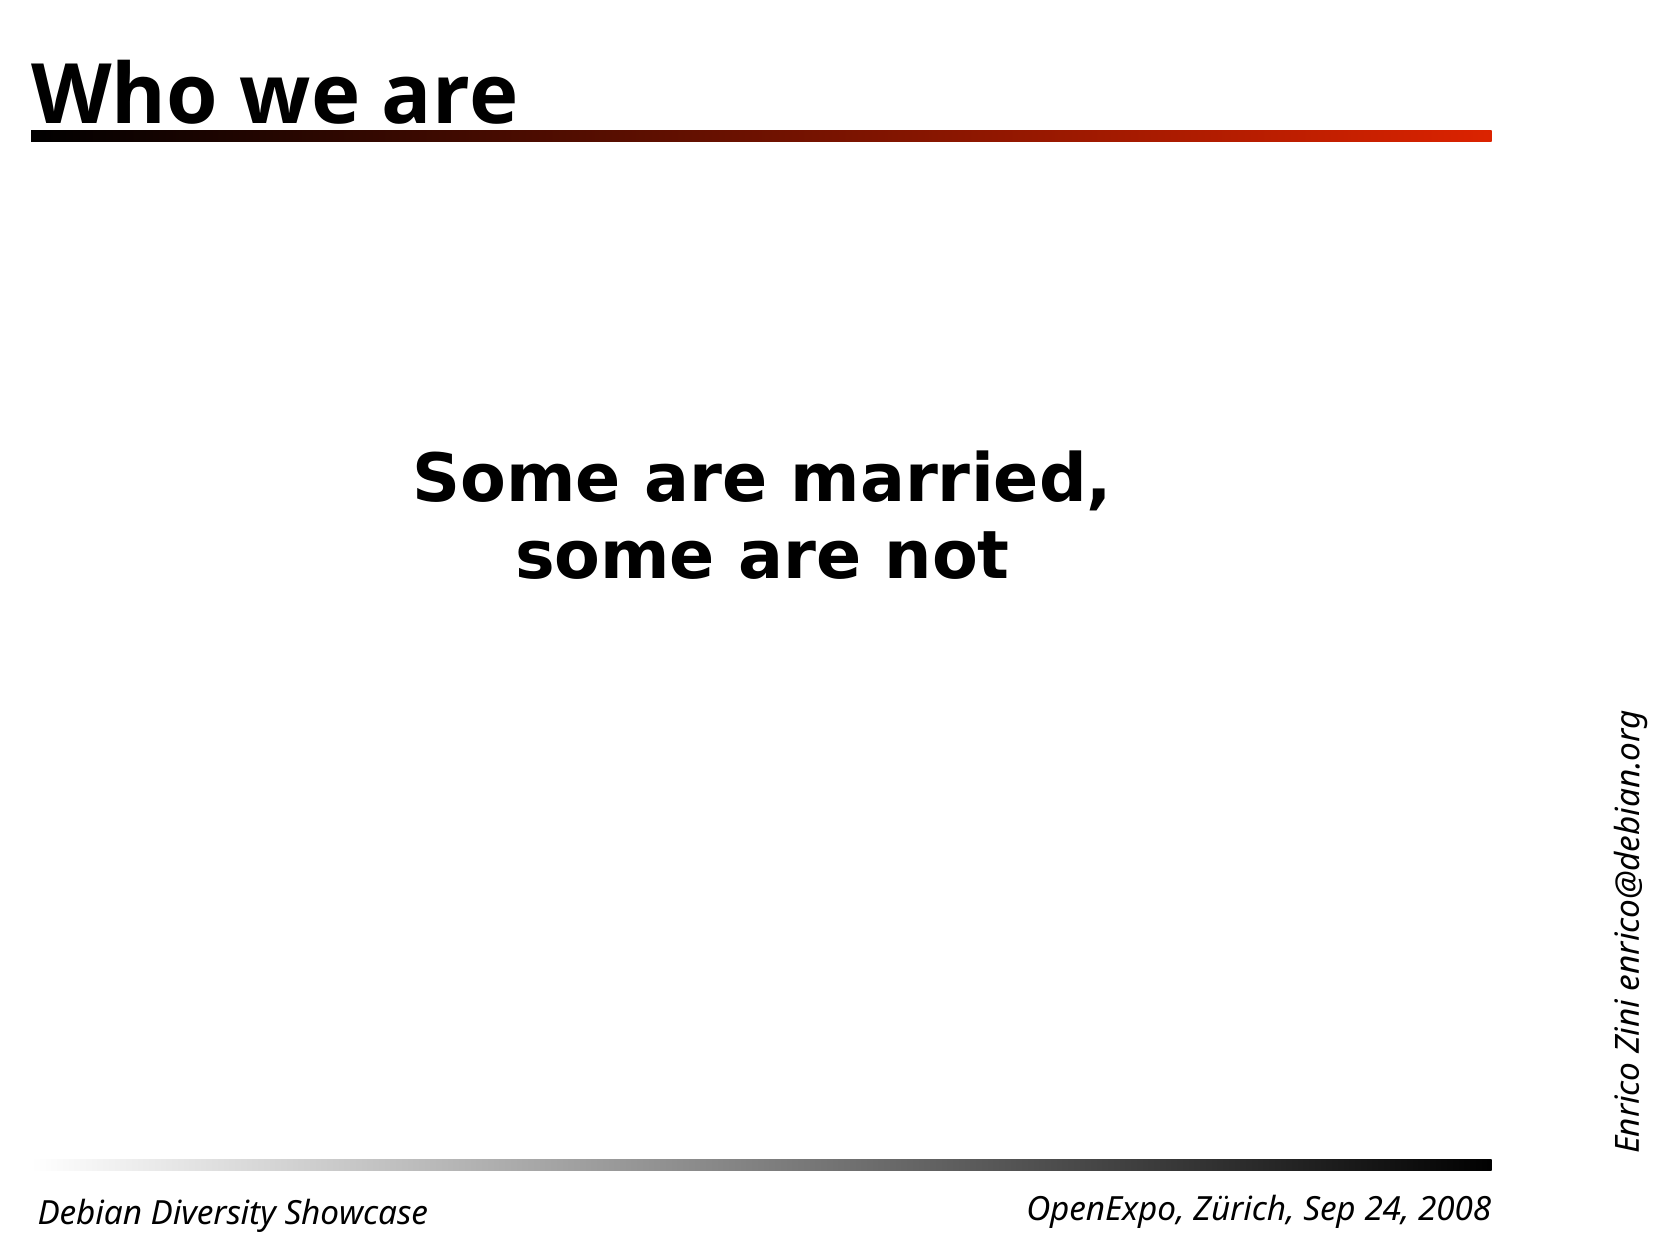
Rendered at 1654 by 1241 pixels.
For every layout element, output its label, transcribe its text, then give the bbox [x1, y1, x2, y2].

text_box Who we are [31, 34, 1438, 168]
text_box Some are married, some are not [30, 439, 1495, 595]
